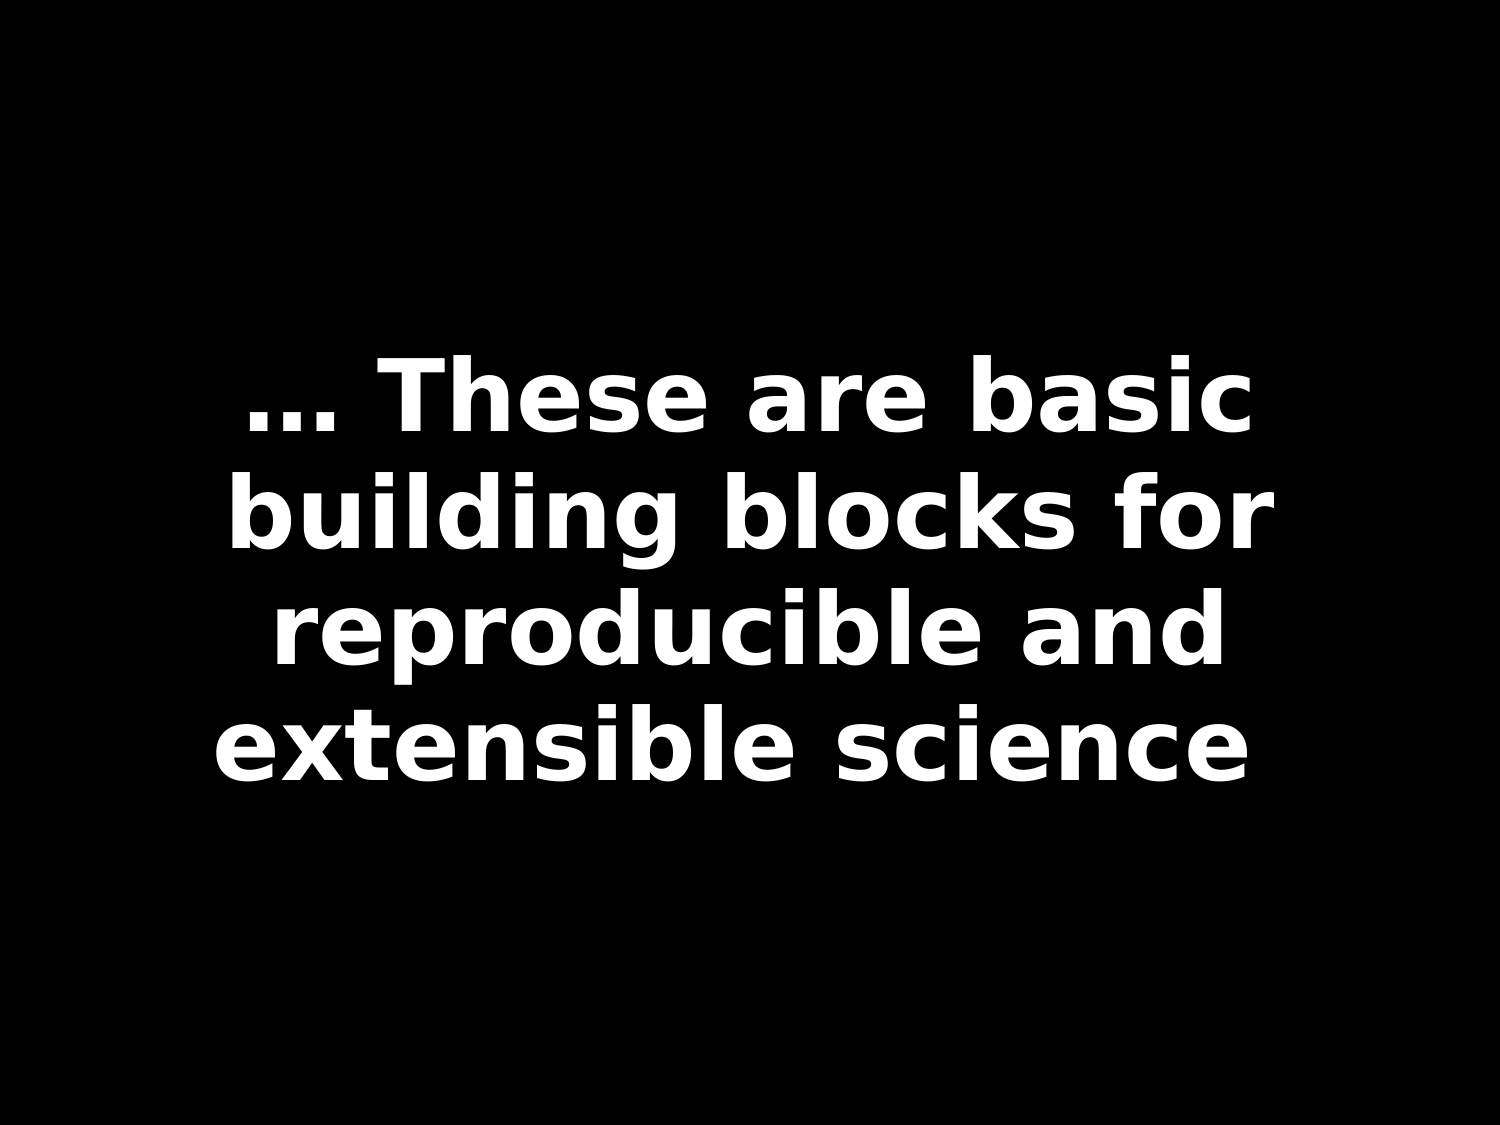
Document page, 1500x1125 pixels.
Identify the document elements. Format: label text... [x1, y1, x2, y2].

title … These are basic building blocks for reproducible and extensible science [75, 44, 1425, 1099]
